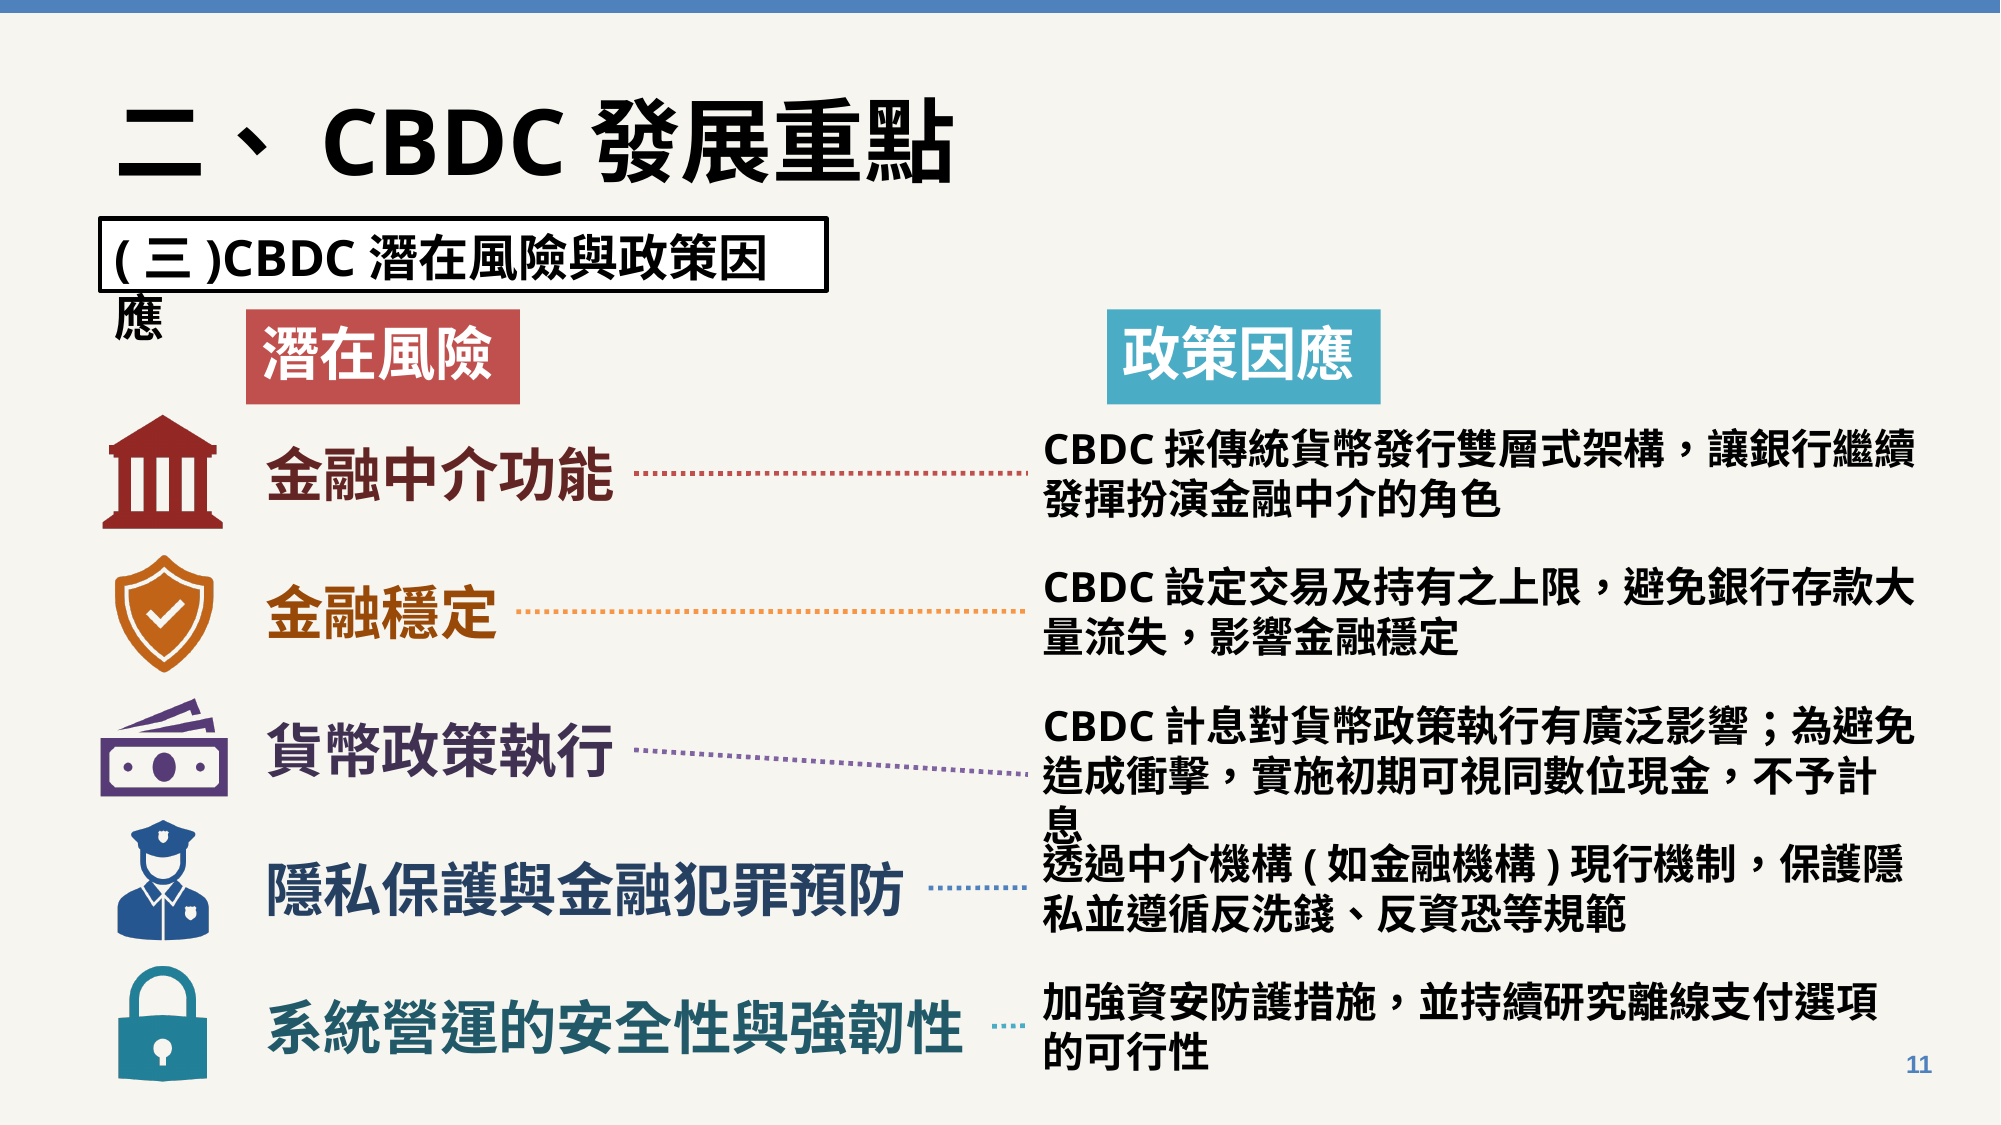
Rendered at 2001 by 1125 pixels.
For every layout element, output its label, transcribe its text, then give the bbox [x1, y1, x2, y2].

text_box CBDC設定交易及持有之上限，避免銀行存款大量流失，影響金融穩定 [1028, 554, 1934, 669]
text_box (三)CBDC潛在風險與政策因應 [100, 219, 827, 291]
text_box 金融穩定 [250, 568, 517, 655]
text_box 10 [1869, 1033, 1969, 1093]
text_box 貨幣政策執行 [250, 707, 635, 793]
text_box 潛在風險 [246, 309, 520, 405]
text_box 系統營運的安全性與強韌性 [250, 983, 993, 1070]
text_box 加強資安防護措施，並持續研究離線支付選項的可行性 [1028, 968, 1934, 1083]
text_box 透過中介機構(如金融機構)現行機制，保護隱私並遵循反洗錢、反資恐等規範 [1028, 830, 1934, 945]
text_box 政策因應 [1107, 309, 1381, 405]
text_box CBDC採傳統貨幣發行雙層式架構，讓銀行繼續發揮扮演金融中介的角色 [1028, 416, 1934, 531]
text_box 金融中介功能 [250, 430, 635, 517]
text_box CBDC計息對貨幣政策執行有廣泛影響；為避免造成衝擊，實施初期可視同數位現金，不予計息 [1028, 692, 1934, 830]
picture [87, 396, 238, 1099]
text_box 隱私保護與金融犯罪預防 [250, 845, 929, 932]
title 二、CBDC發展重點 [99, 45, 1900, 233]
